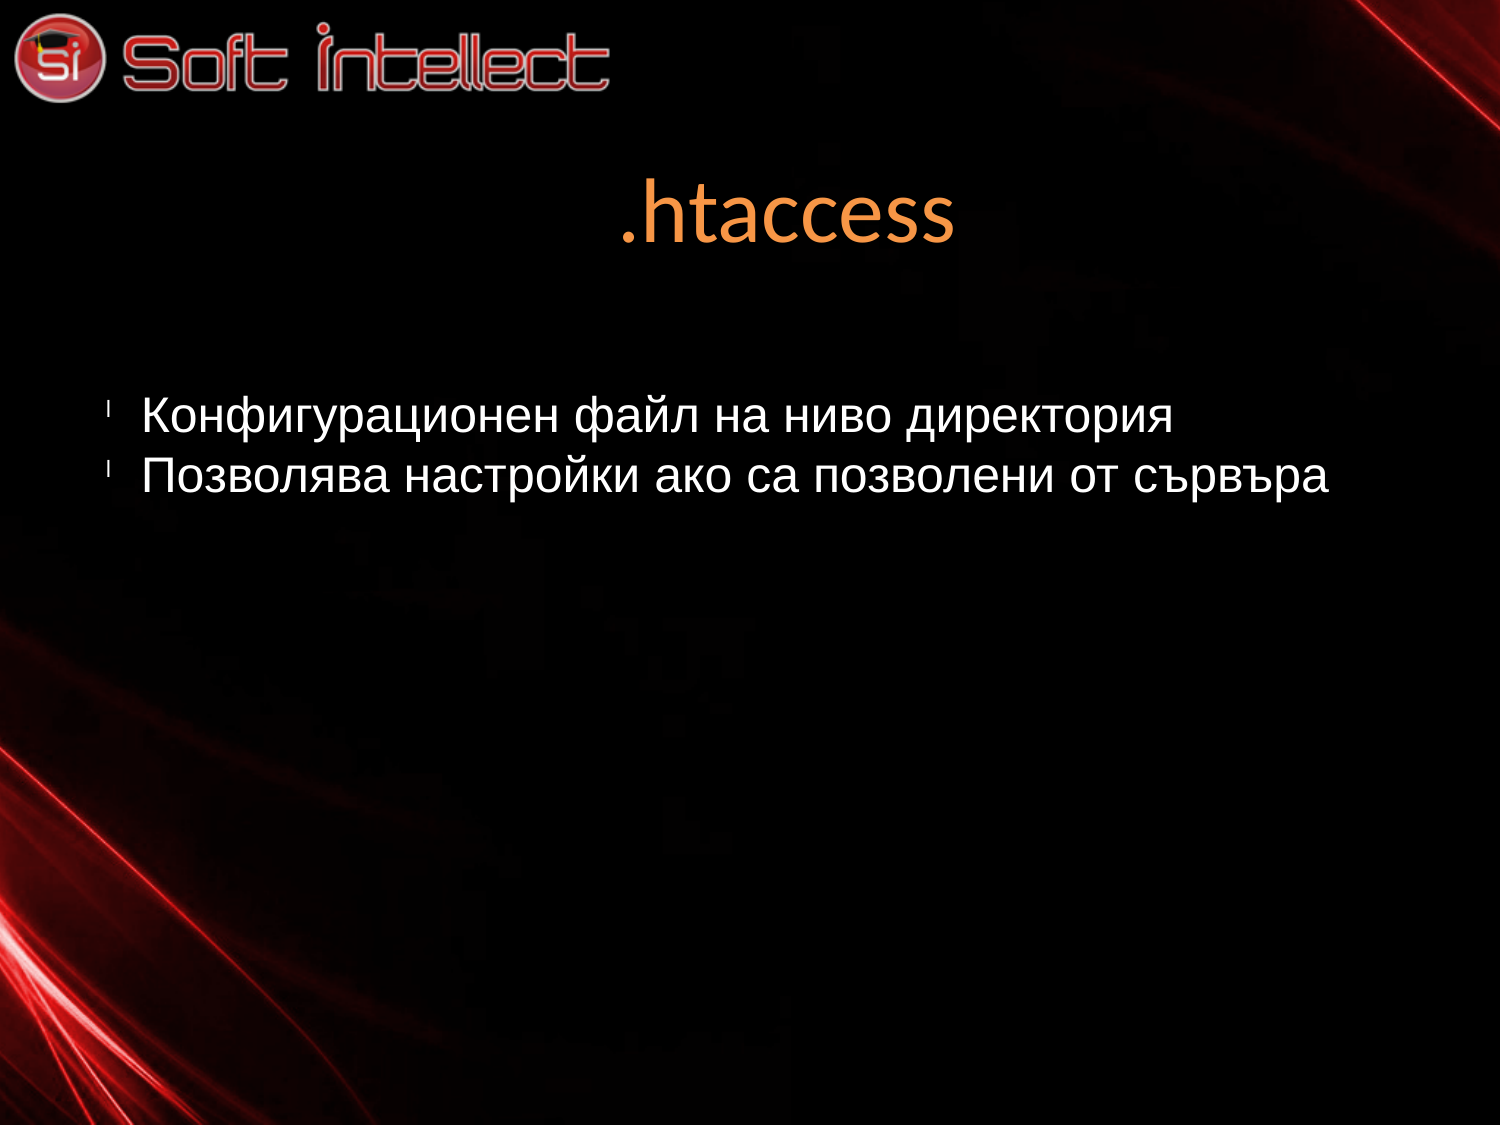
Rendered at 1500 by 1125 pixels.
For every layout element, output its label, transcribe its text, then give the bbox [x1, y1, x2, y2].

text_box Конфигурационен файл на ниво директория Позволява настройки ако са позволени от сървъра [90, 375, 1425, 1121]
text_box .htaccess [150, 127, 1425, 285]
picture [0, 0, 1500, 1125]
